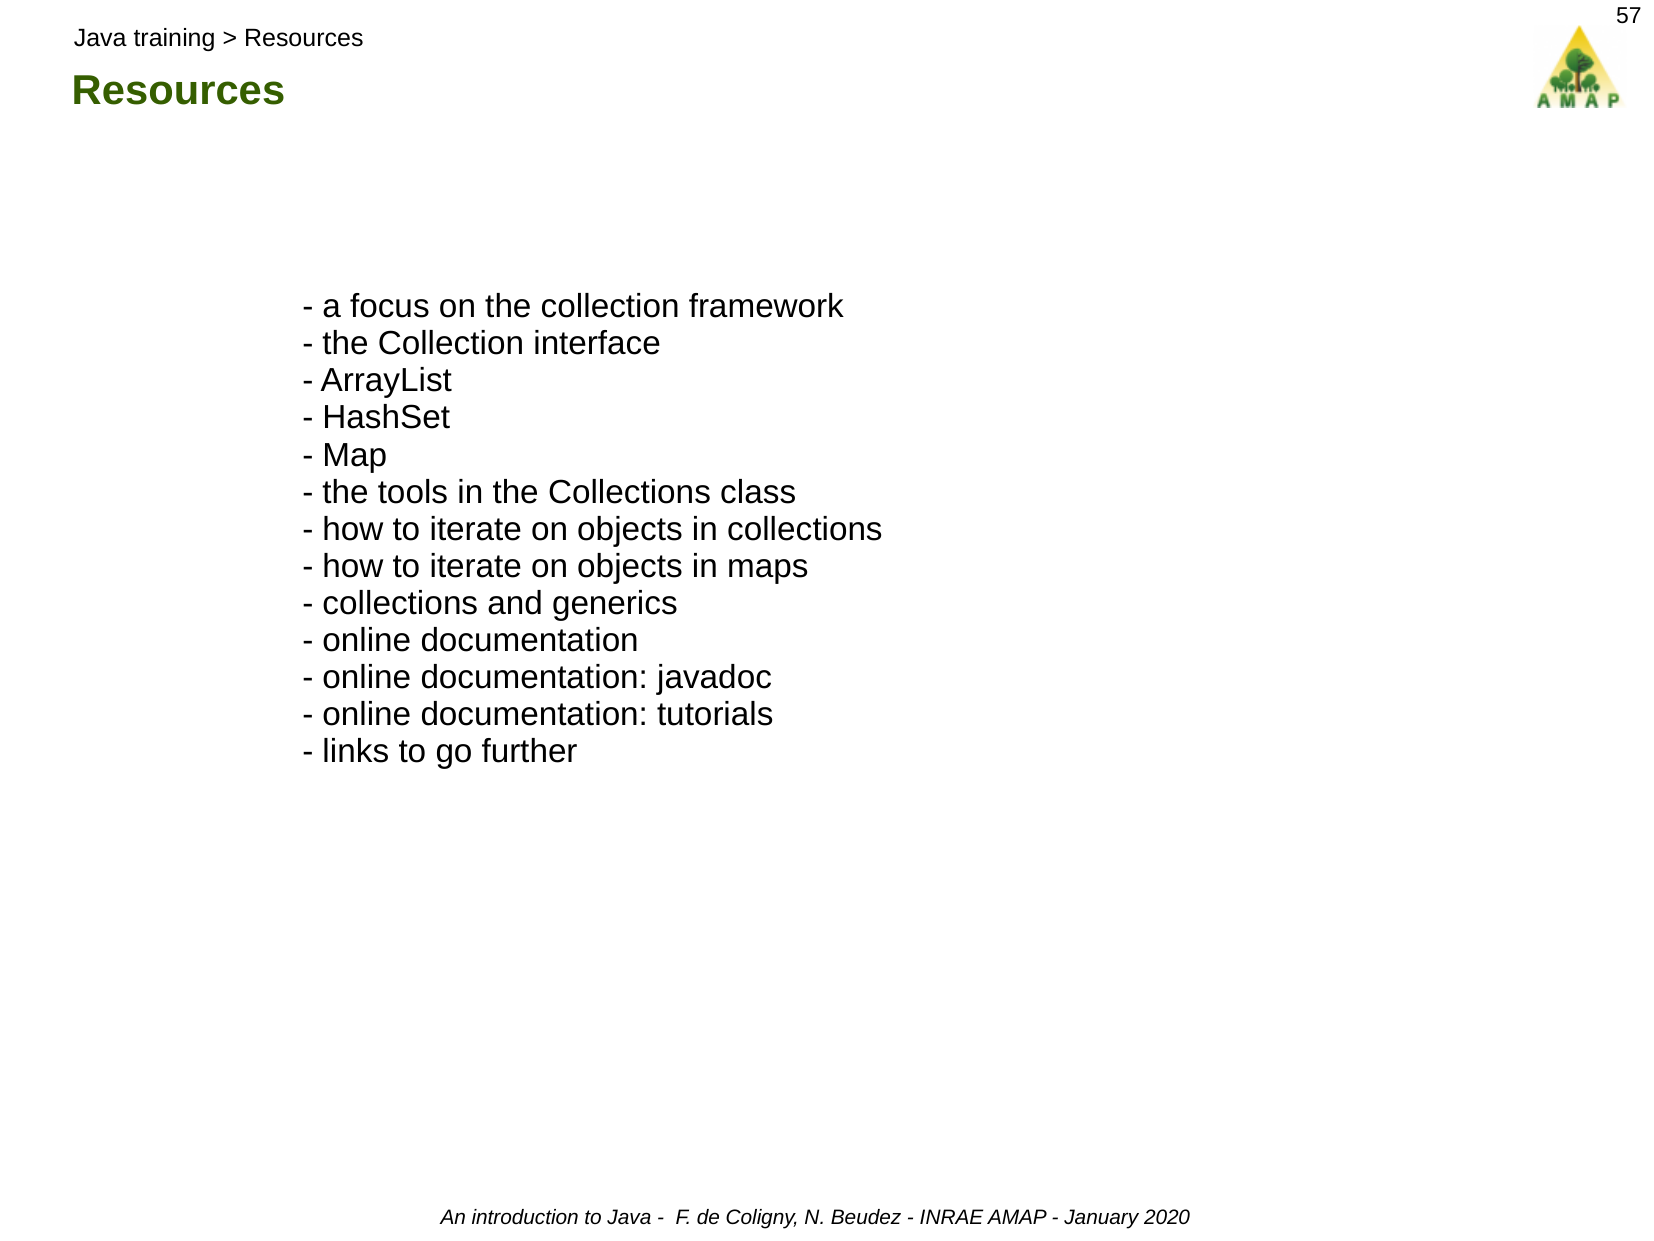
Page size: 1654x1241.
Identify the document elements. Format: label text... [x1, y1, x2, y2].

text_box - a focus on the collection framework - the Collection interface - ArrayList - HashSet - Map - the tools in the Collections class - how to iterate on objects in collections - how to iterate on objects in maps - collections and generics - online documentation - online documentation: javadoc - online documentation: tutorials - links to go further [287, 280, 1081, 858]
picture [1533, 25, 1627, 108]
text_box Java training > Resources [59, 16, 1004, 60]
text_box Resources [56, 59, 1513, 121]
